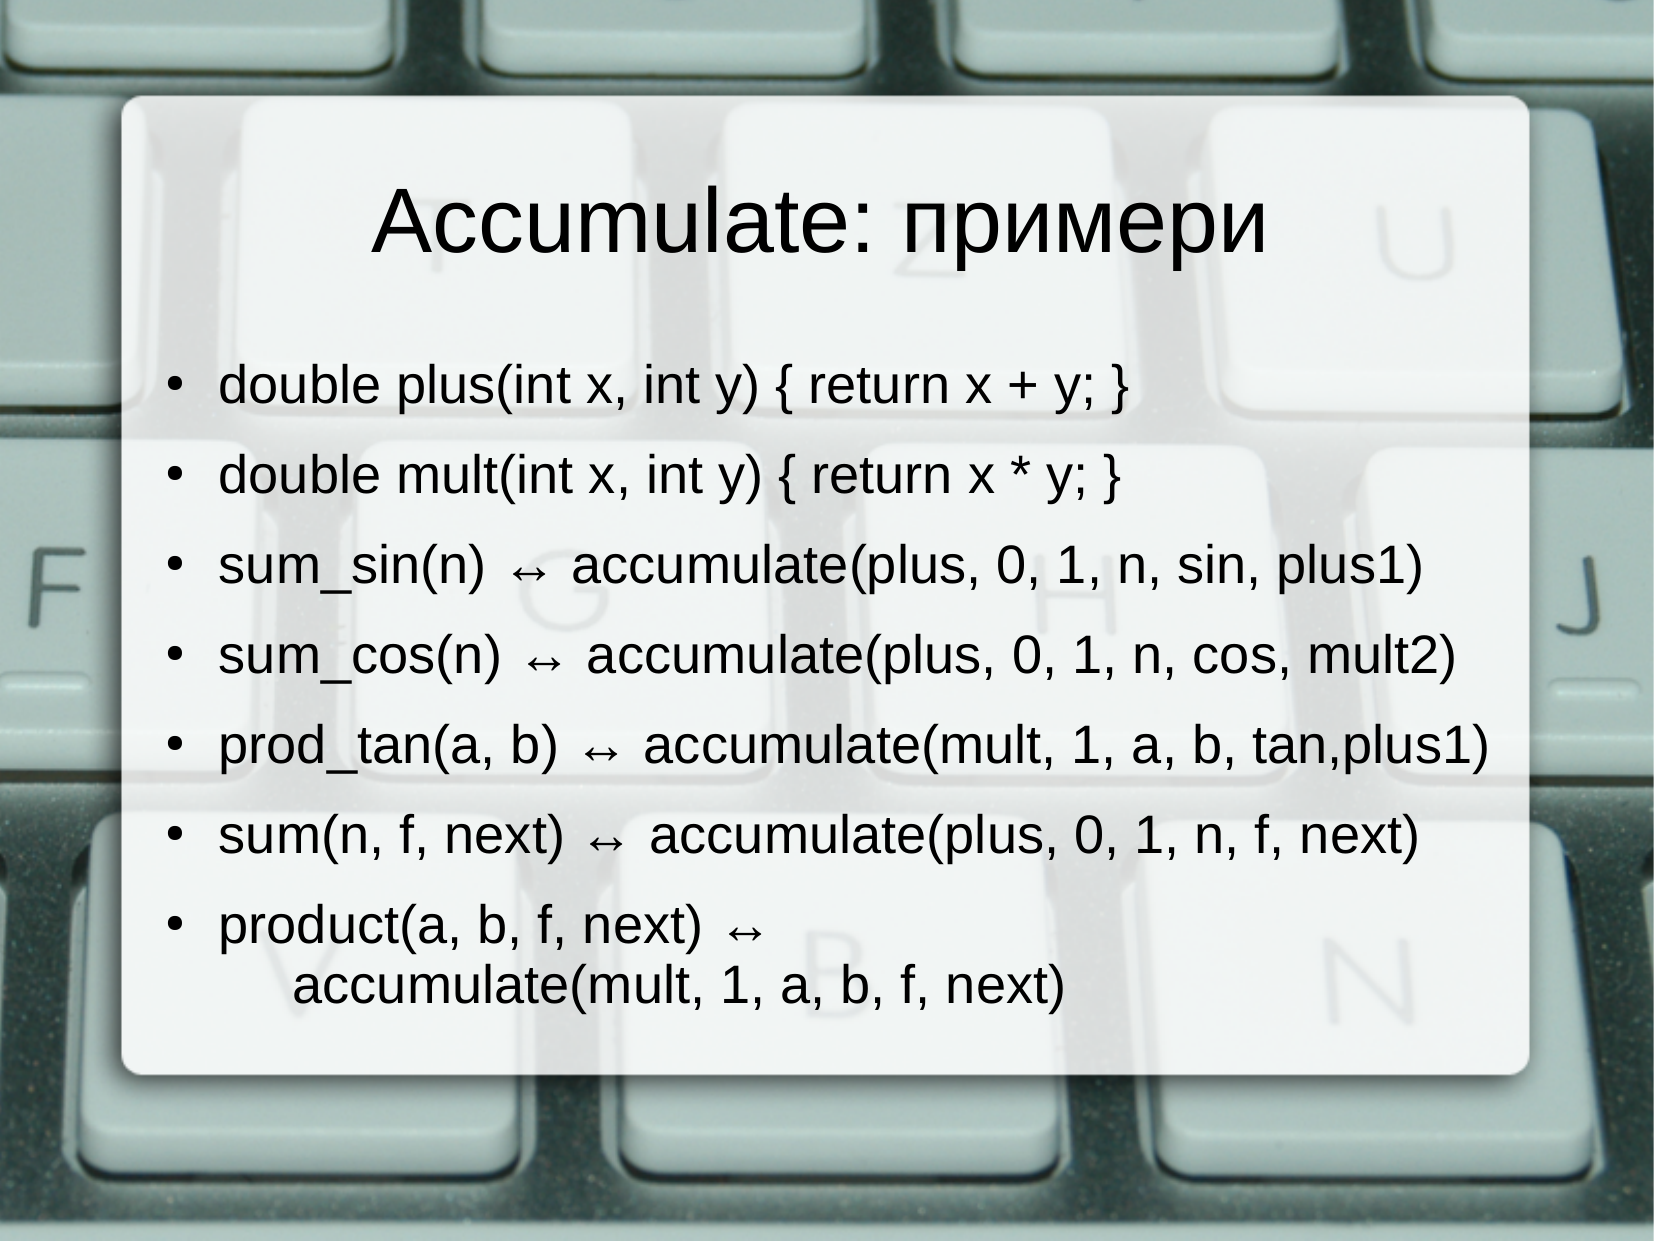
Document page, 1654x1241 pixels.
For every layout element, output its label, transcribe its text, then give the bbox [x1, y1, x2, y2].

picture [0, 0, 1654, 1241]
list double plus(int x, int y) { return x + y; } double mult(int x, int y) { return x * y; } sum_sin(n) ↔ accumulate(plus, 0, 1, n, sin, plus1) sum_cos(n) ↔ accumulate(plus, 0, 1, n, cos, mult2) prod_tan(a, b) ↔ accumulate(mult, 1, a, b, tan,plus1) sum(n, f, next) ↔ accumulate(plus, 0, 1, n, f, next) product(a, b, f, next) ↔ accumulate(mult, 1, a, b, f, next) [147, 354, 1506, 1074]
title Accumulate: примери [135, 117, 1506, 325]
